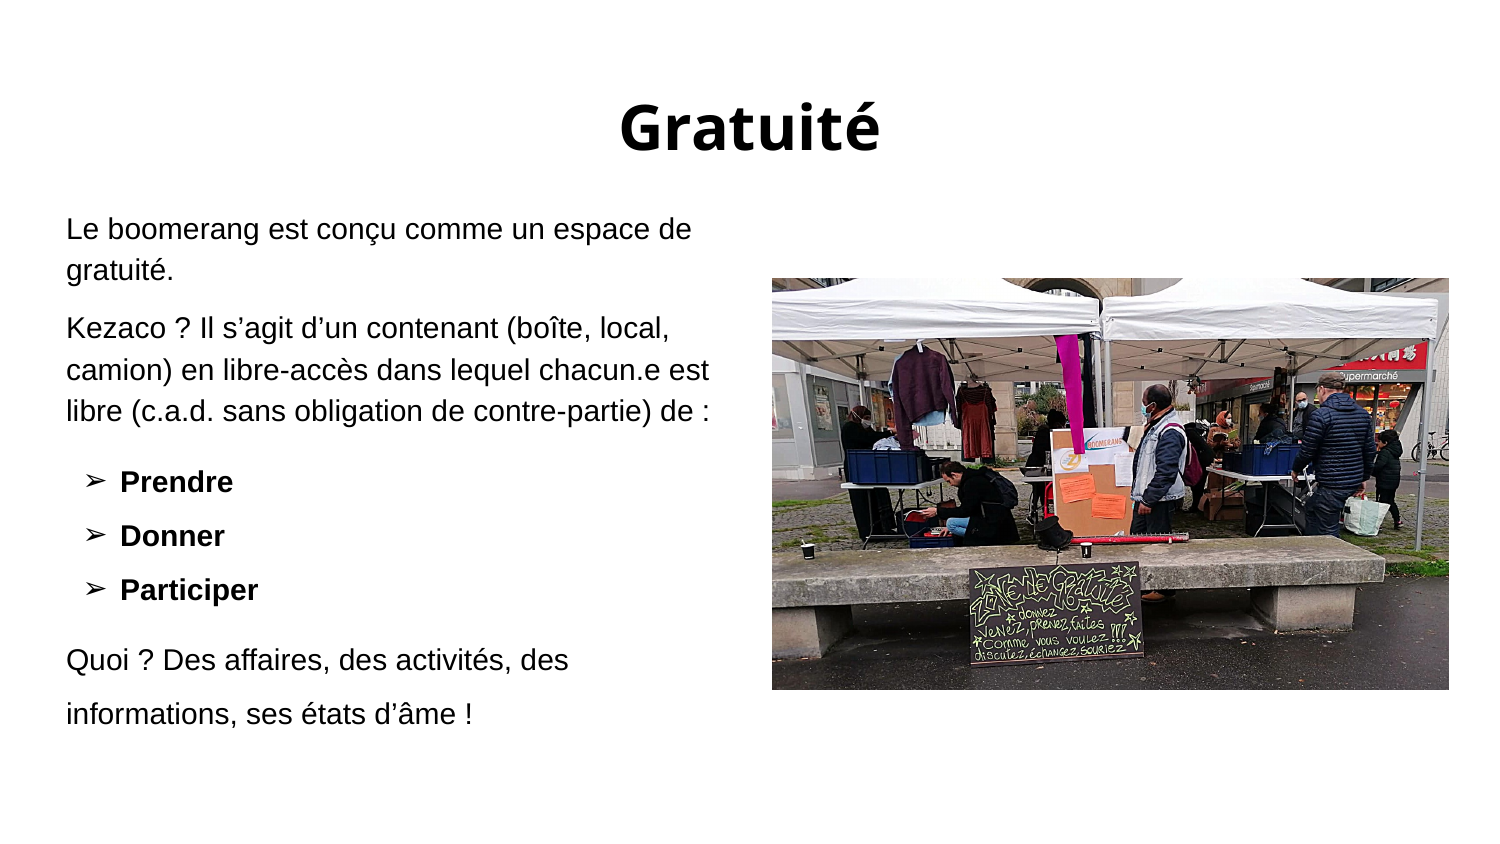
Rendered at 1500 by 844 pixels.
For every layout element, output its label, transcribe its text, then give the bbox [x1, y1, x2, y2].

list Le boomerang est conçu comme un espace de gratuité. Kezaco ? Il s’agit d’un contenant (boîte, local, camion) en libre-accès dans lequel chacun.e est libre (c.a.d. sans obligation de contre-partie) de : Prendre Donner Participer Quoi ? Des affaires, des activités, des informations, ses états d’âme ! [51, 189, 750, 750]
picture [772, 278, 1449, 690]
title Gratuité [51, 72, 1449, 167]
